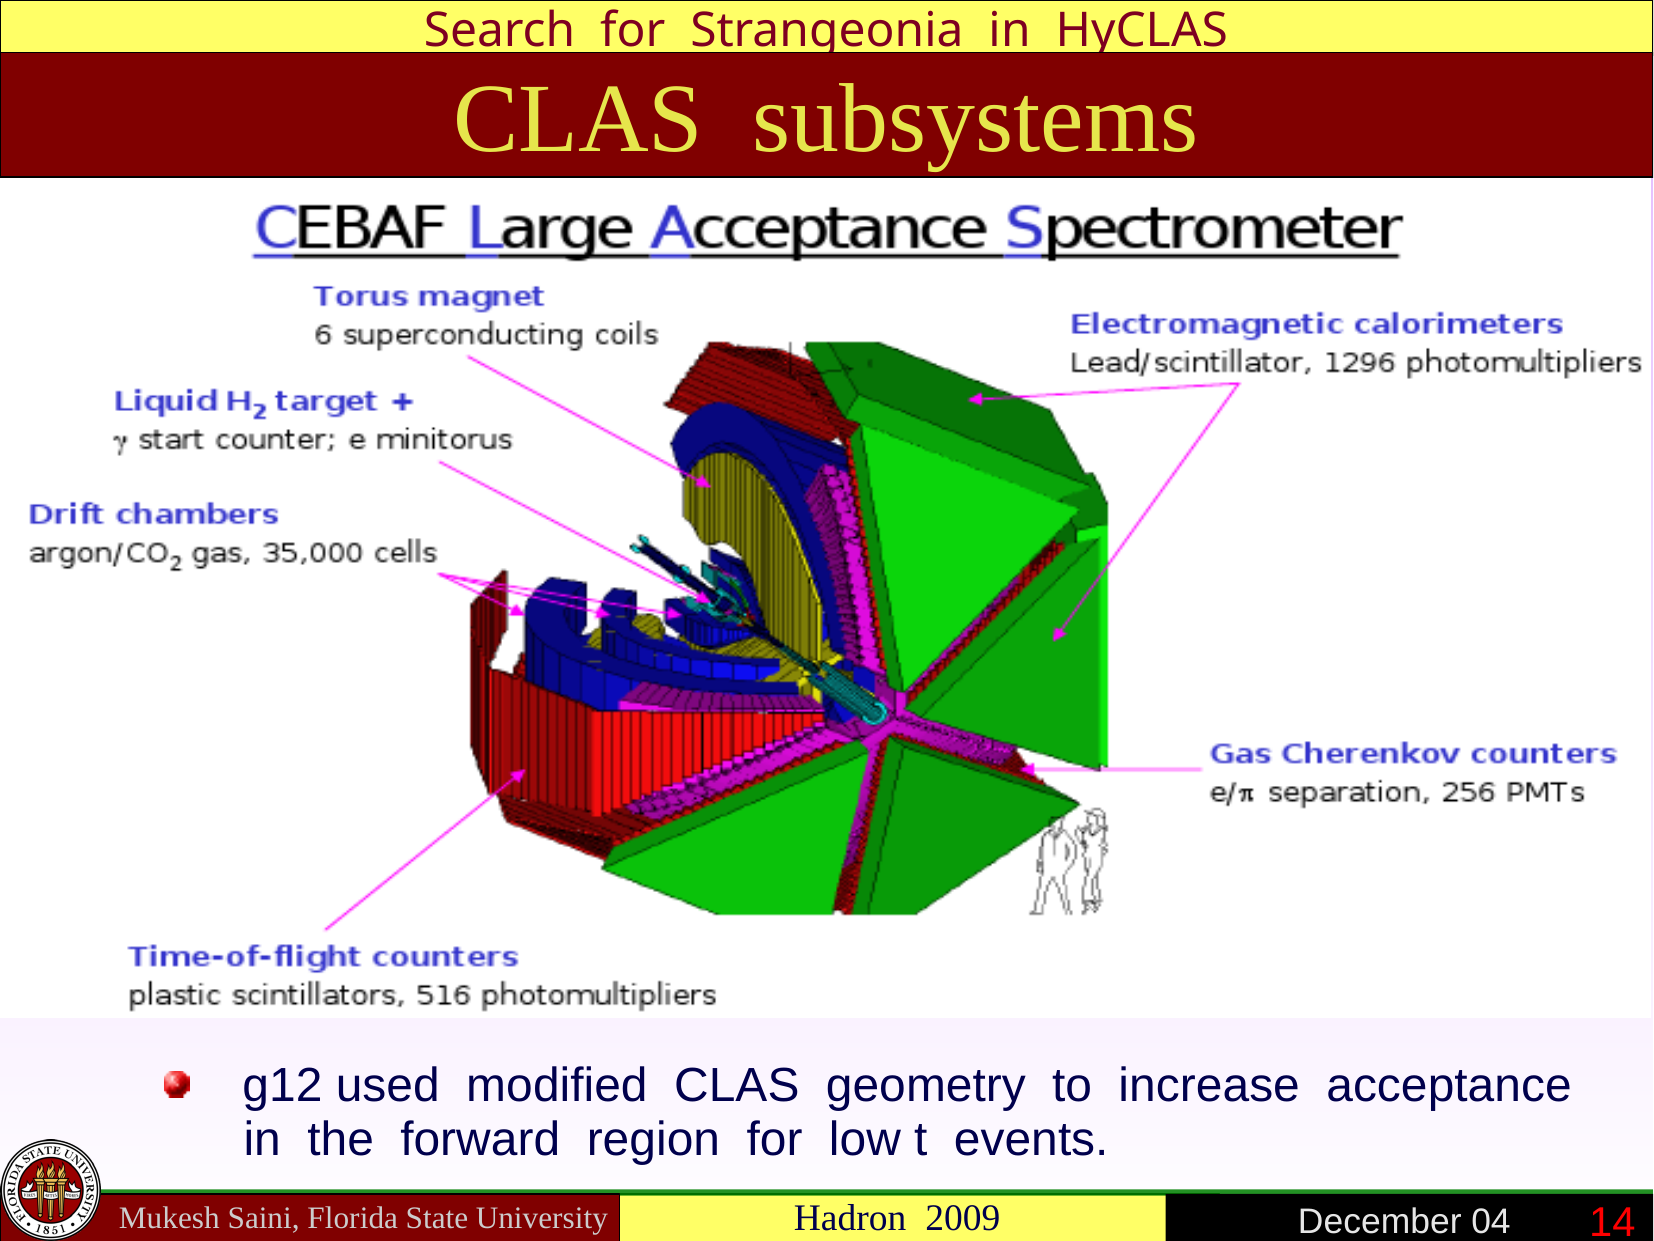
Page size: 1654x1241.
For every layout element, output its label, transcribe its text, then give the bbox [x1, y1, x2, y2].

picture [0, 178, 1651, 1018]
picture [0, 1139, 101, 1241]
text_box g12 used modified CLAS geometry to increase acceptance in the forward region for low t events. [119, 1050, 1620, 1241]
text_box CLAS subsystems [438, 56, 1215, 178]
